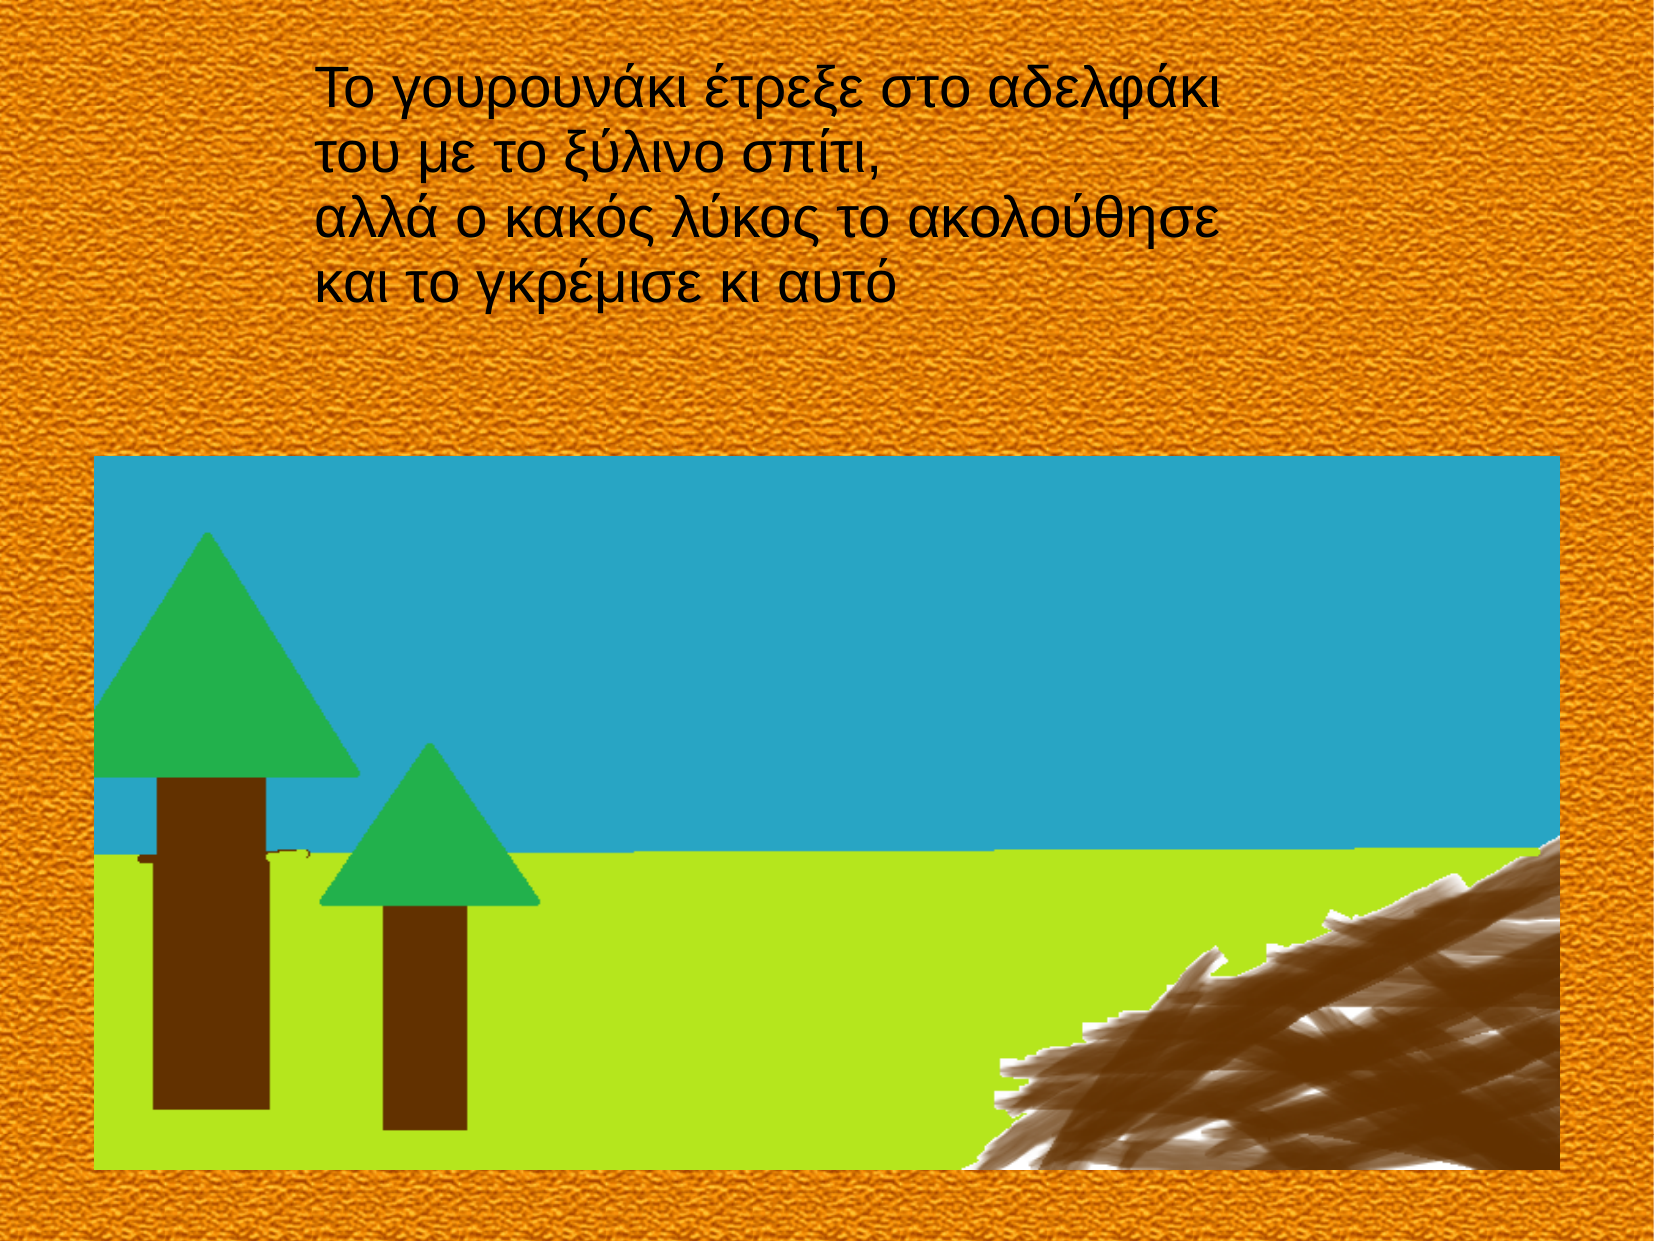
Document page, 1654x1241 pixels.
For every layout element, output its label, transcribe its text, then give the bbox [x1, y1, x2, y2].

text_box Το γουρουνάκι έτρεξε στο αδελφάκι του με το ξύλινο σπίτι, αλλά ο κακός λύκος το ακολούθησε και το γκρέμισε κι αυτό [299, 47, 1300, 322]
picture [0, 0, 1654, 1241]
